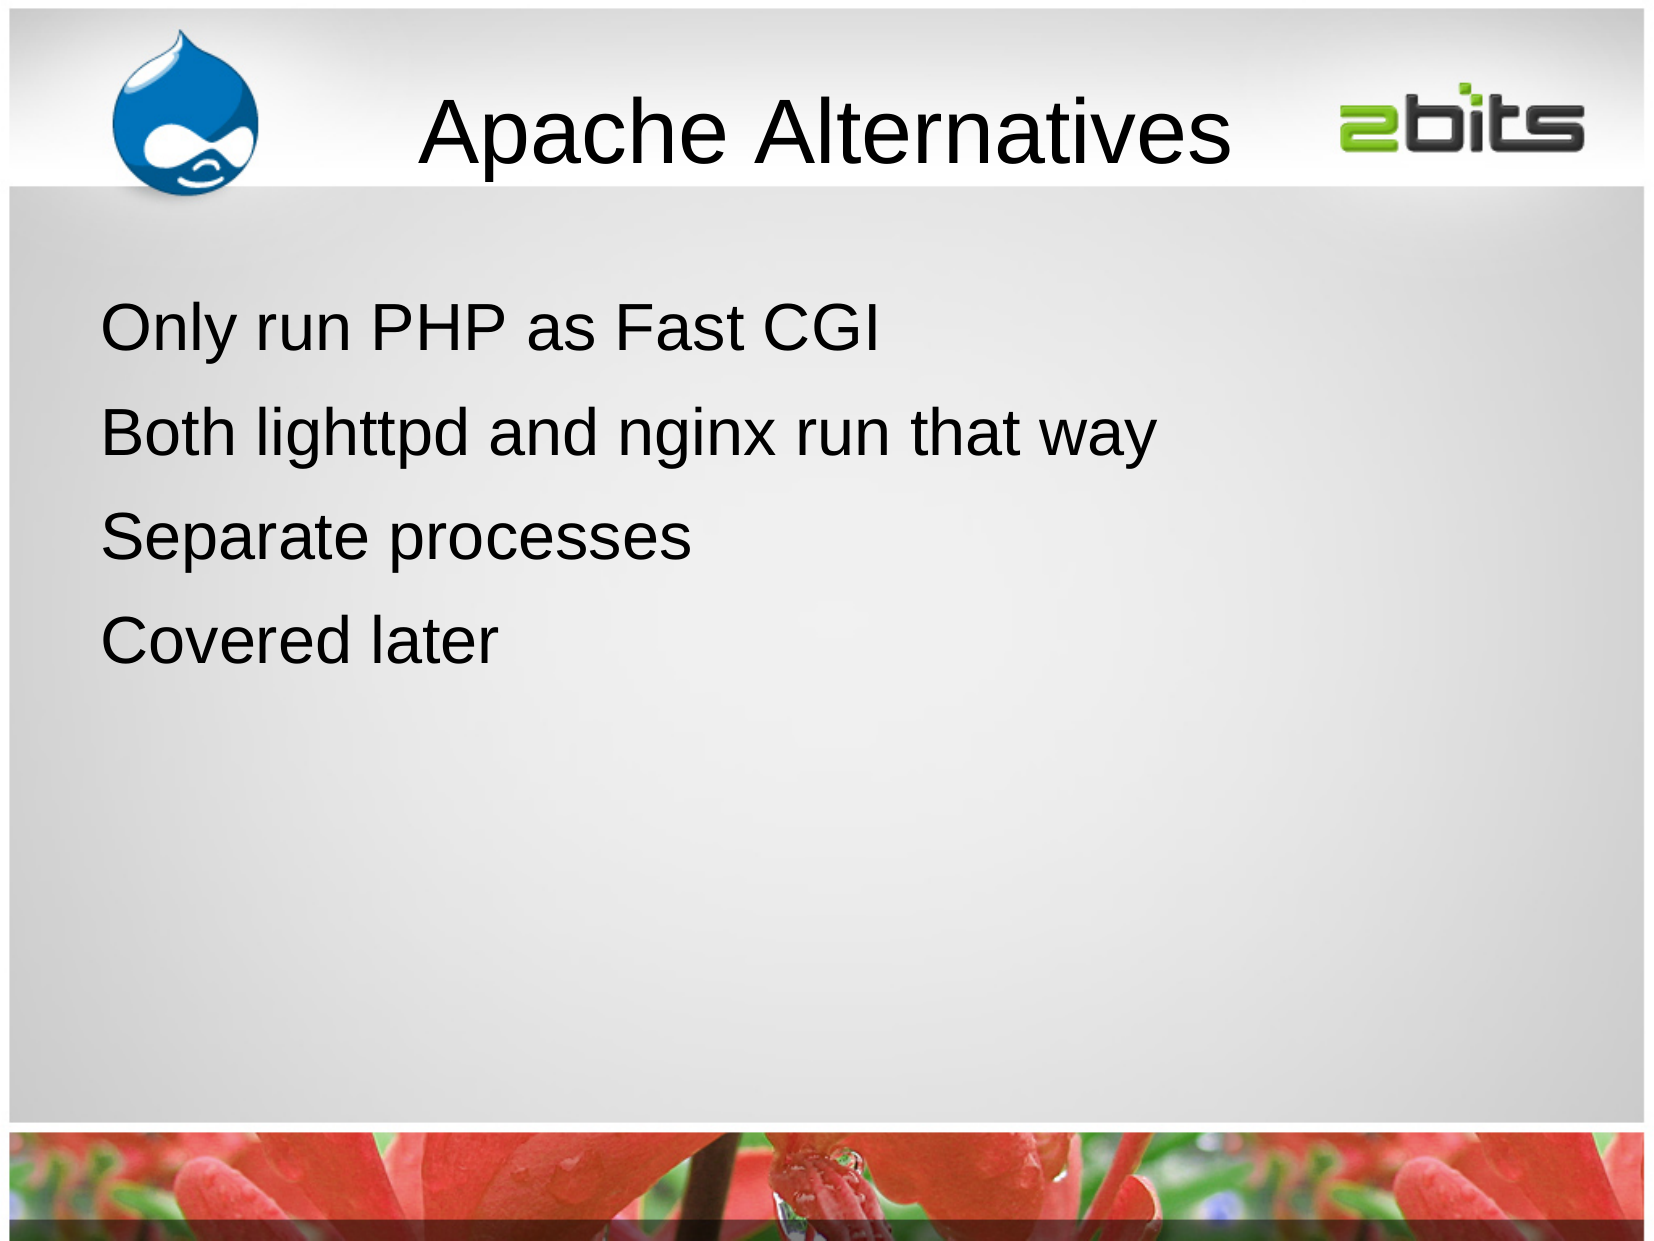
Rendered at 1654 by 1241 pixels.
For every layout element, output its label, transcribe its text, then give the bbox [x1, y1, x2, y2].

list Only run PHP as Fast CGI Both lighttpd and nginx run that way Separate processes Covered later [82, 290, 1571, 1094]
title Apache Alternatives [82, 56, 1571, 207]
picture [0, 0, 1654, 1241]
